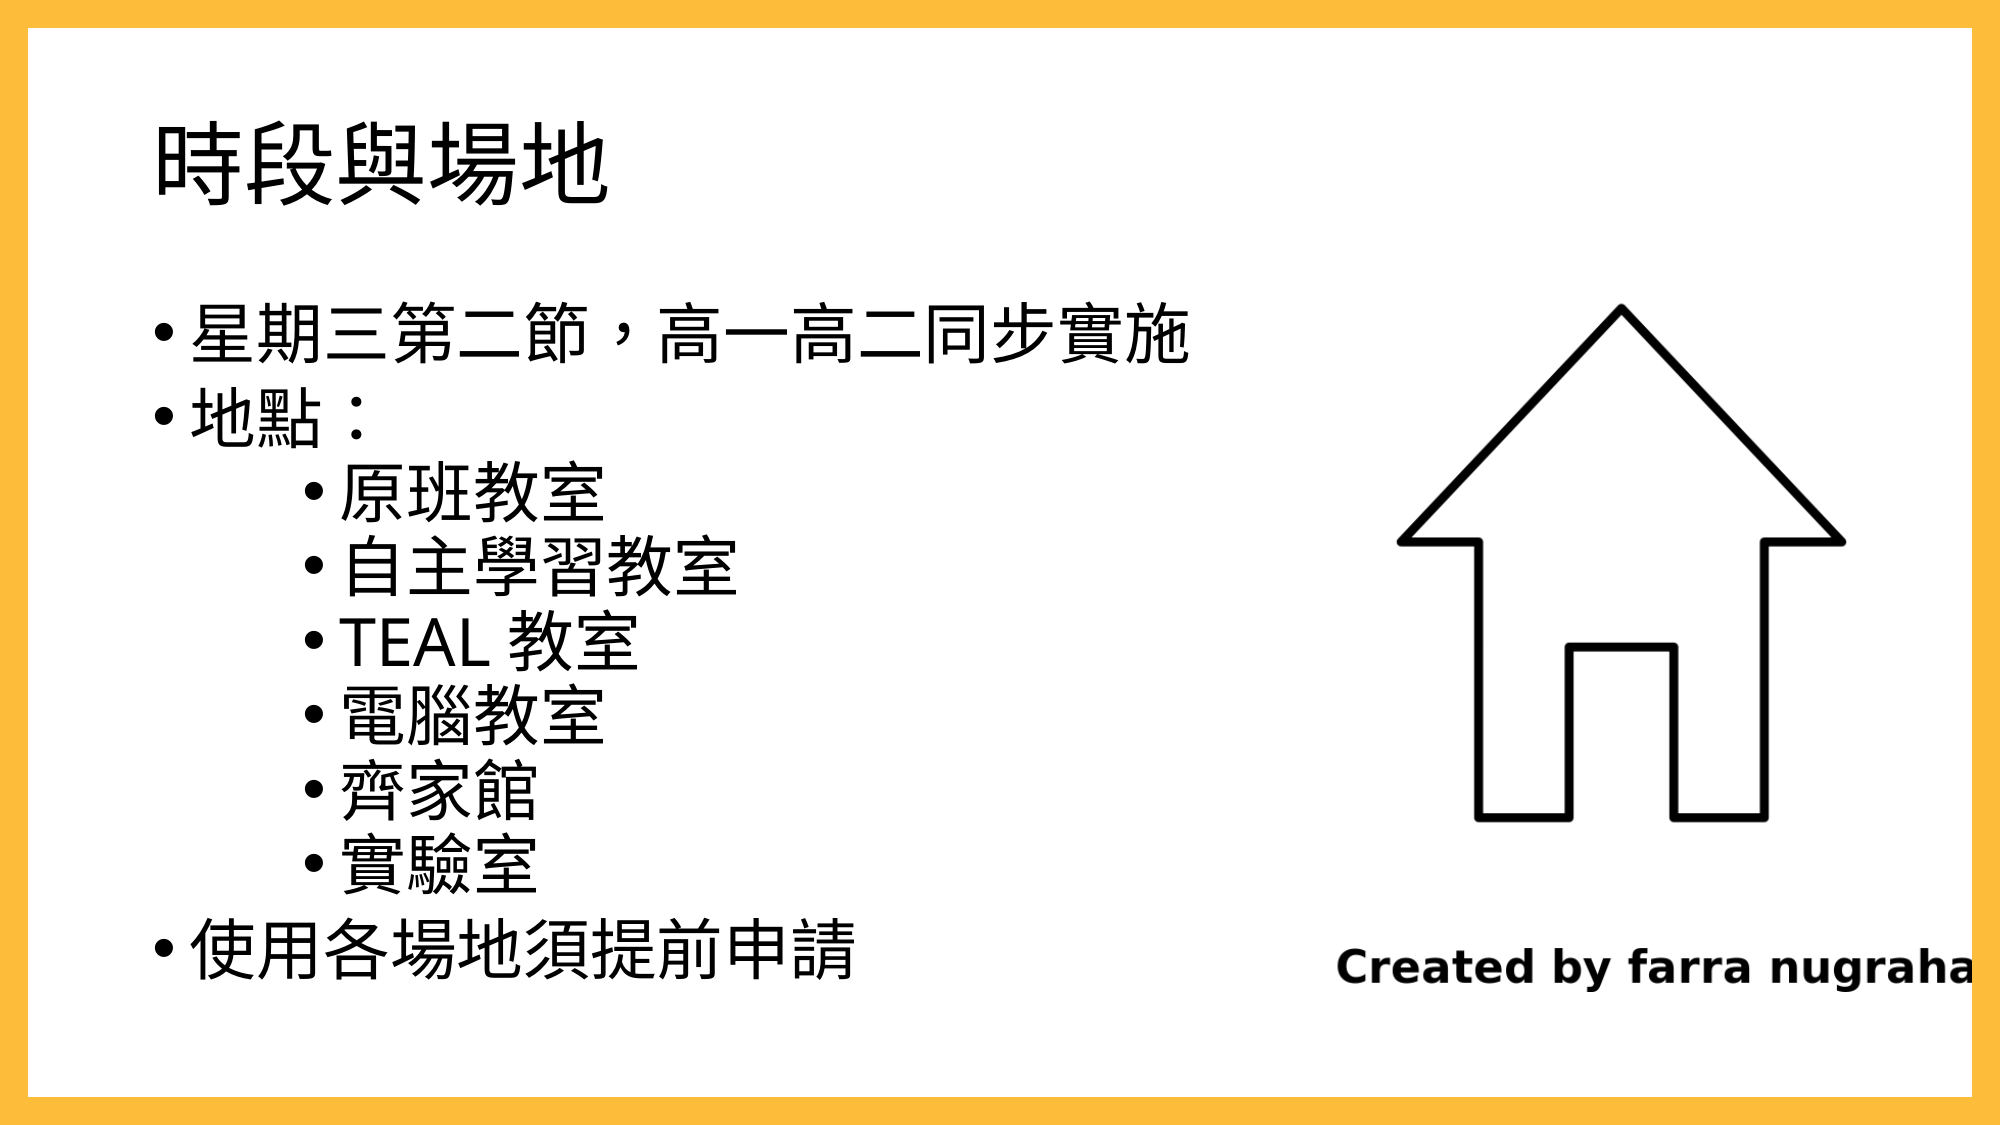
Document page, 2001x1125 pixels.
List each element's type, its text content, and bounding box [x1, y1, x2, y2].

picture [1264, 277, 1972, 992]
title 時段與場地 [137, 59, 1863, 278]
list 星期三第二節，高一高二同步實施 地點： 原班教室 自主學習教室 TEAL教室 電腦教室 齊家館 實驗室 使用各場地須提前申請 [137, 299, 1863, 1014]
